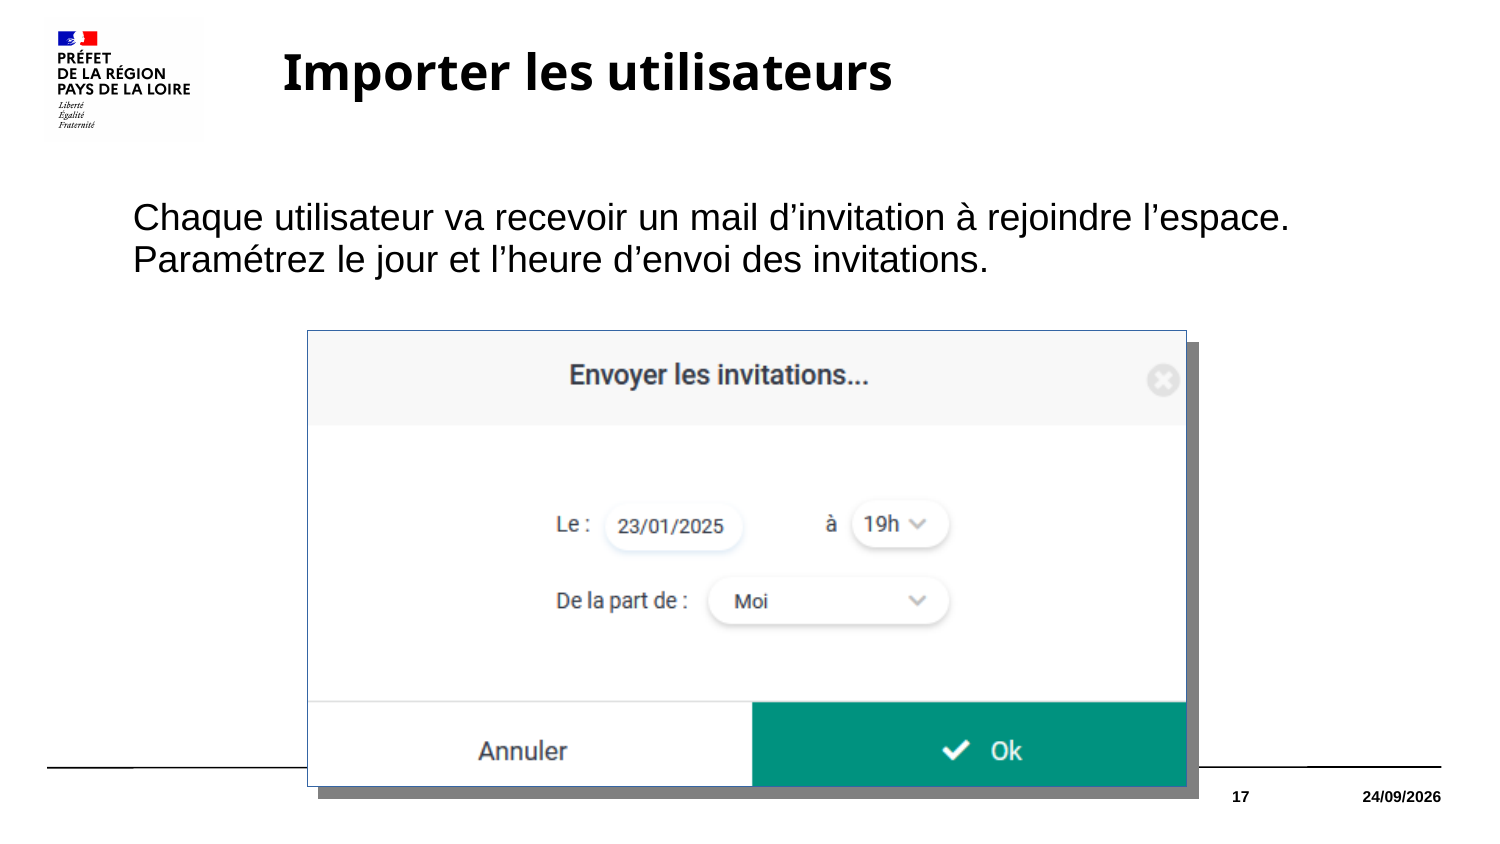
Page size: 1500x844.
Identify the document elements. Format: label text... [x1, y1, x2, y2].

picture [44, 17, 204, 142]
picture [307, 330, 1187, 787]
text_box Chaque utilisateur va recevoir un mail d’invitation à rejoindre l’espace. Paramétrez le jour et l’heure d’envoi des invitations. [118, 188, 1394, 288]
title Importer les utilisateurs [283, 47, 1347, 166]
